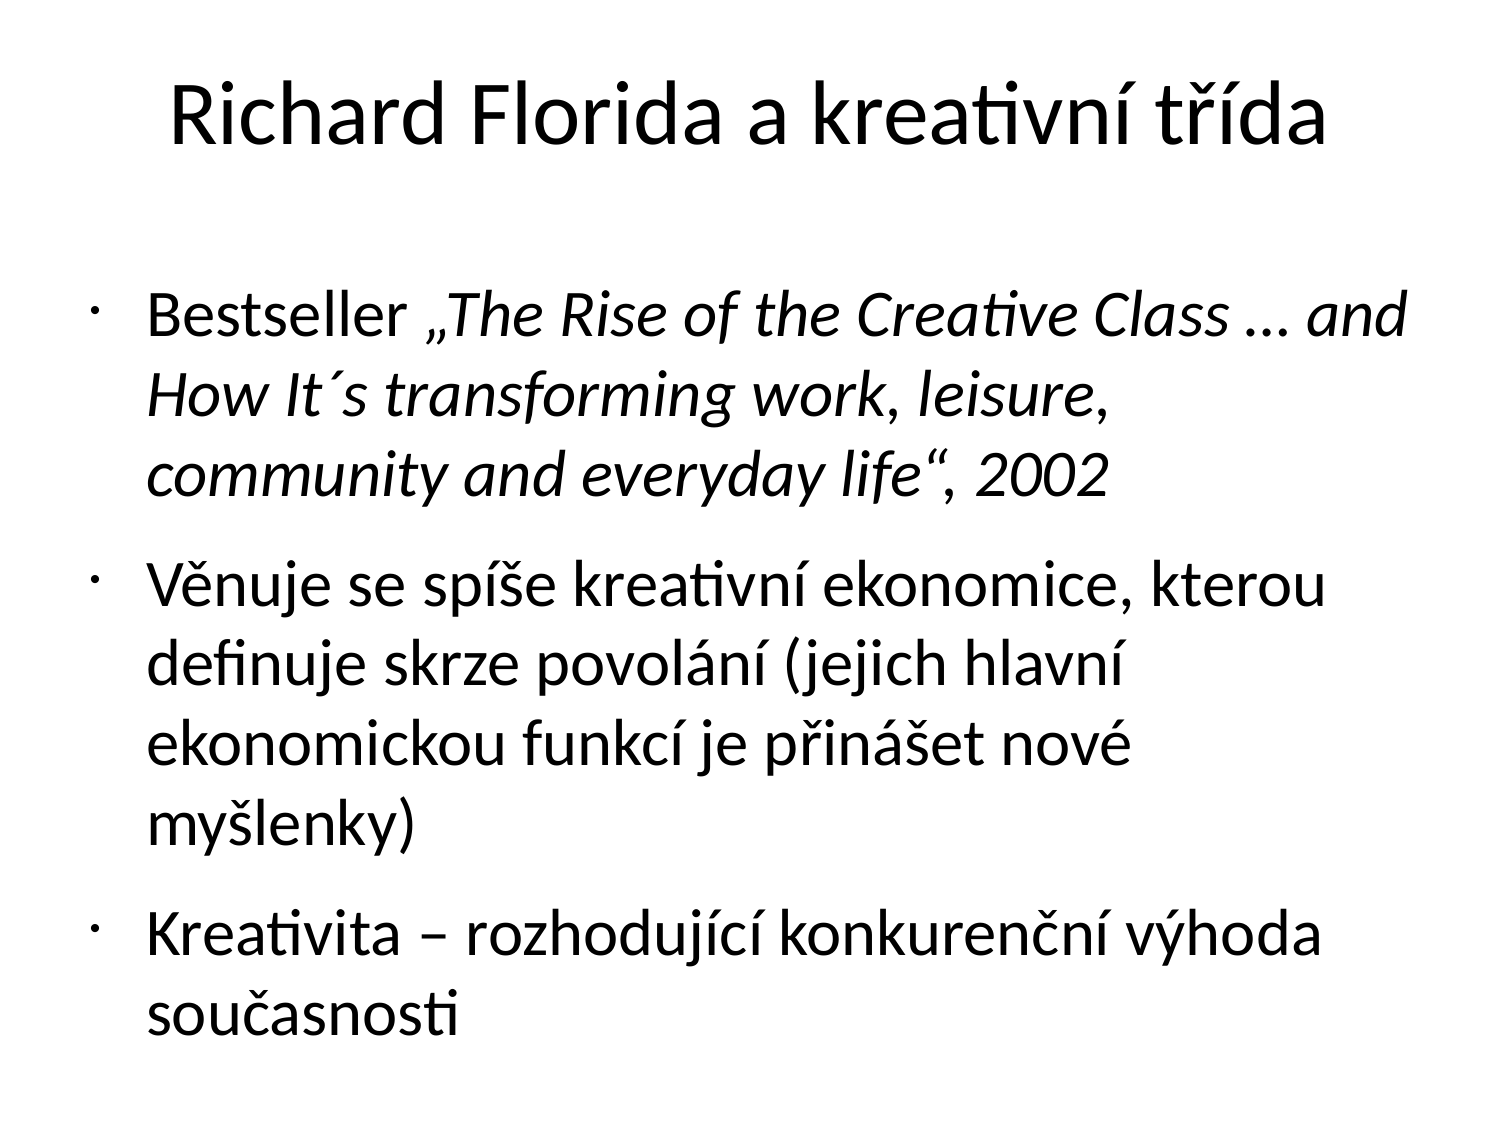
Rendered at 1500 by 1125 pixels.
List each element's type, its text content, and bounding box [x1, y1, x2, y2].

title Richard Florida a kreativní třída [75, 45, 1425, 233]
list Bestseller „The Rise of the Creative Class … and How It´s transforming work, leisure, community and everyday life“, 2002 Věnuje se spíše kreativní ekonomice, kterou definuje skrze povolání (jejich hlavní ekonomickou funkcí je přinášet nové myšlenky) Kreativita – rozhodující konkurenční výhoda současnosti [75, 262, 1425, 1005]
